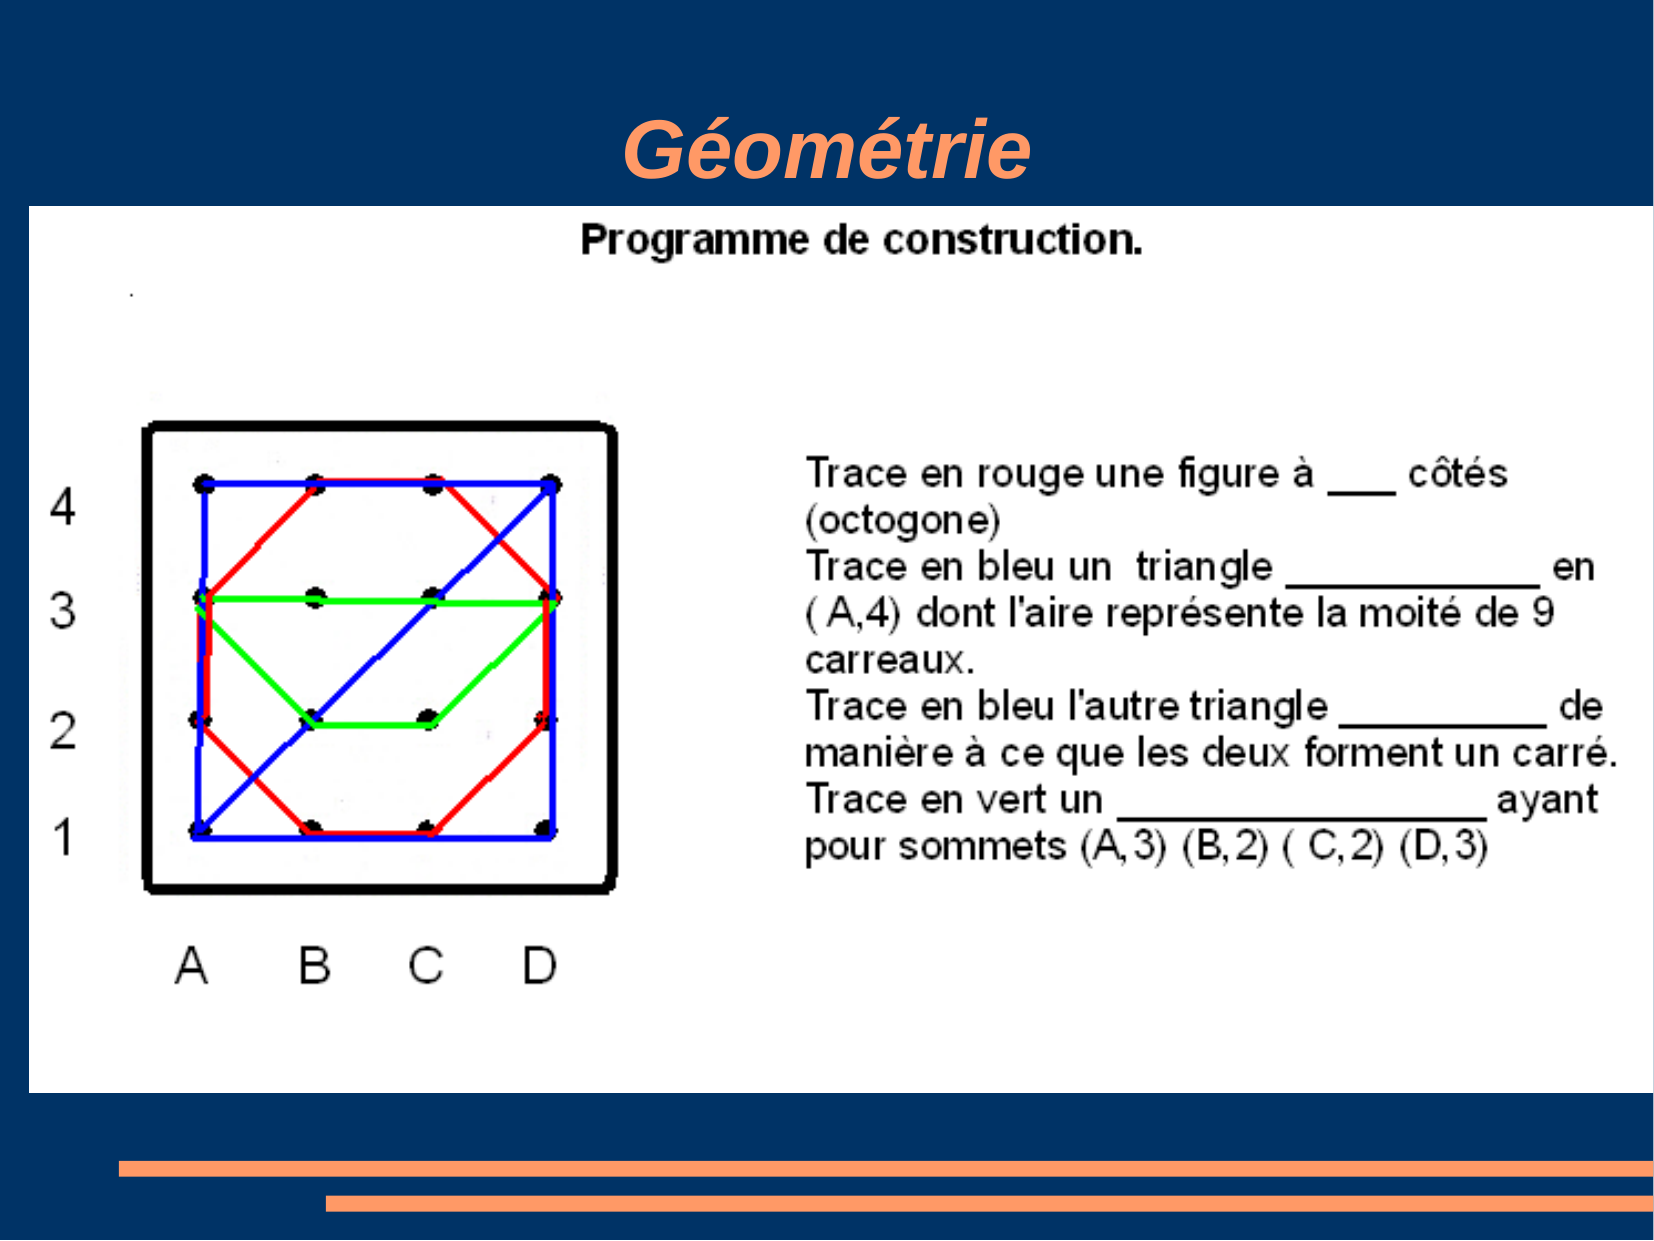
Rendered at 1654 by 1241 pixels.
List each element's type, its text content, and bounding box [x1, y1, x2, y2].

title Géométrie [121, 46, 1534, 206]
picture [29, 206, 1654, 1093]
